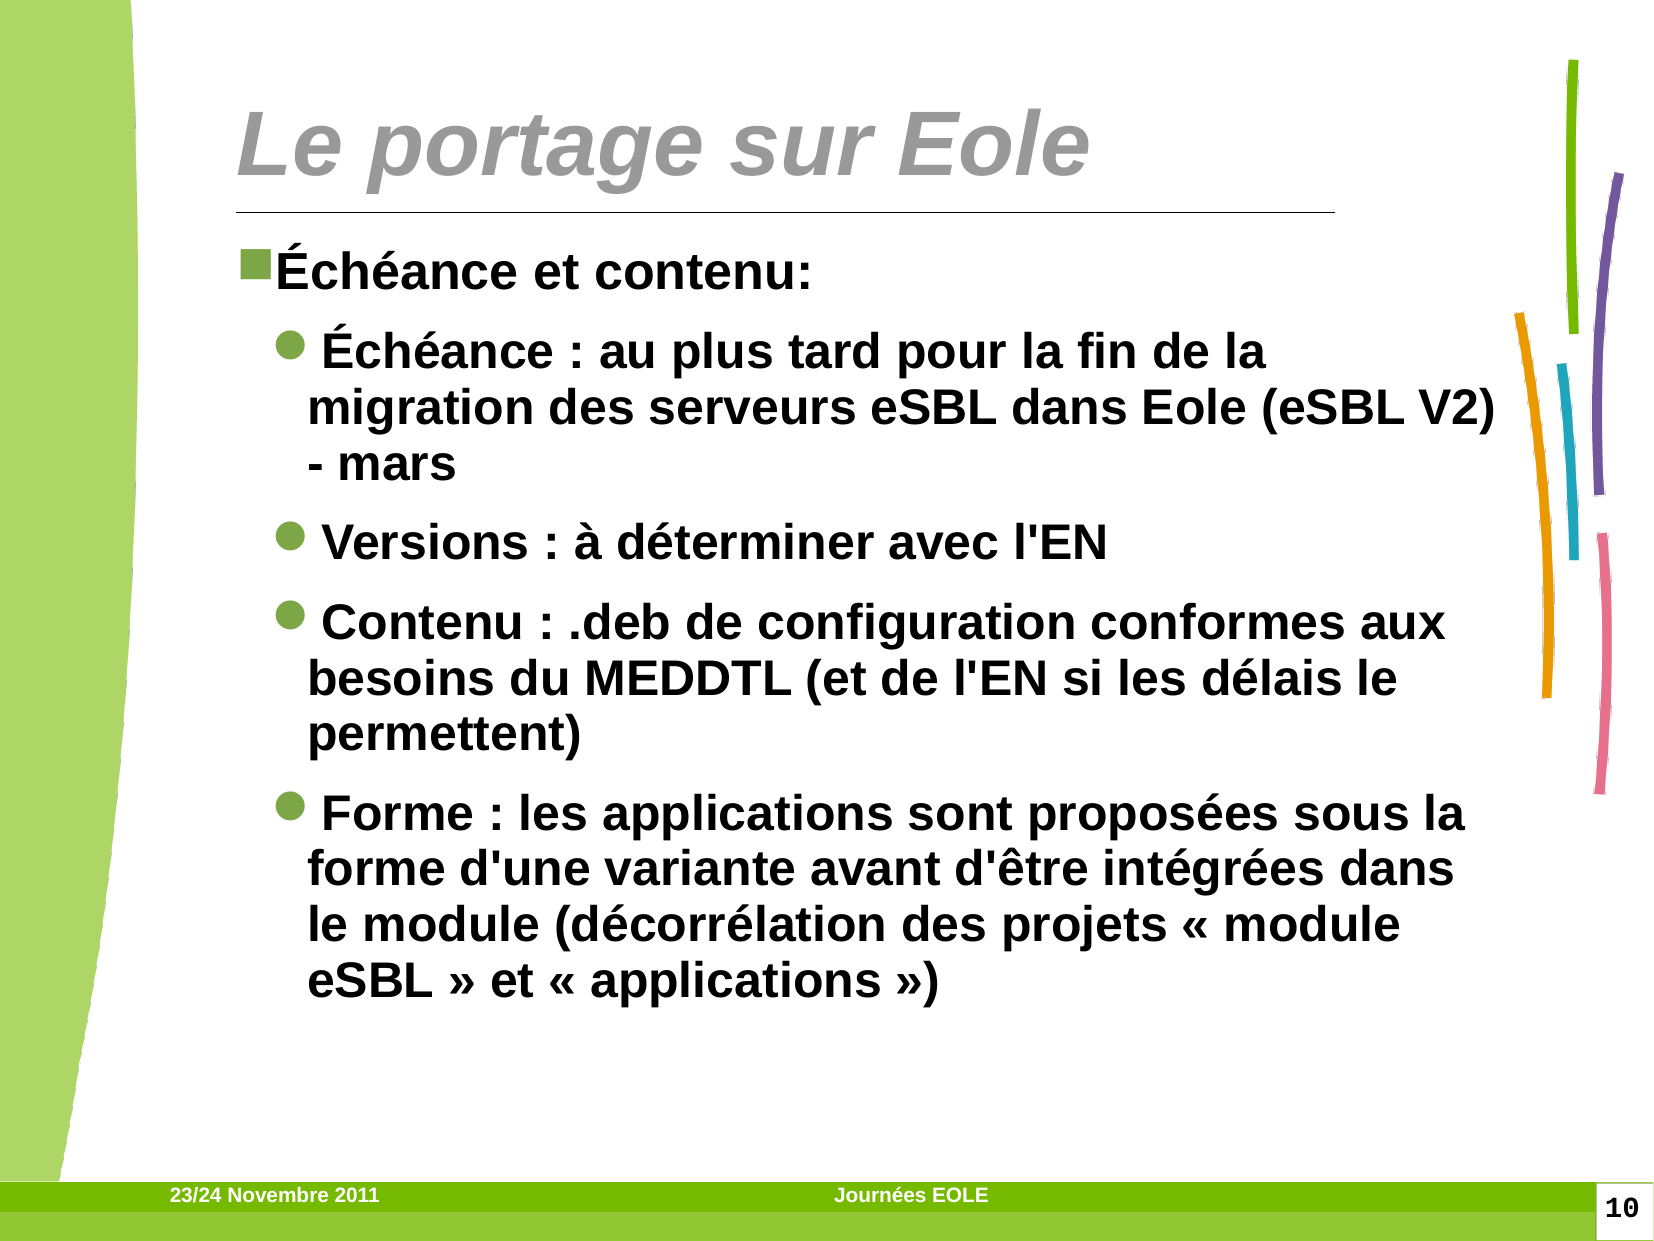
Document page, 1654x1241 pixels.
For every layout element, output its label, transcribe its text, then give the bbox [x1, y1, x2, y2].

title Le portage sur Eole [236, 69, 1536, 218]
list Échéance et contenu: Échéance : au plus tard pour la fin de la migration des serveurs eSBL dans Eole (eSBL V2) - mars Versions : à déterminer avec l'EN Contenu : .deb de configuration conformes aux besoins du MEDDTL (et de l'EN si les délais le permettent) Forme : les applications sont proposées sous la forme d'une variante avant d'être intégrées dans le module (décorrélation des projets « module eSBL » et « applications ») [236, 242, 1506, 1114]
picture [0, 0, 1654, 1241]
